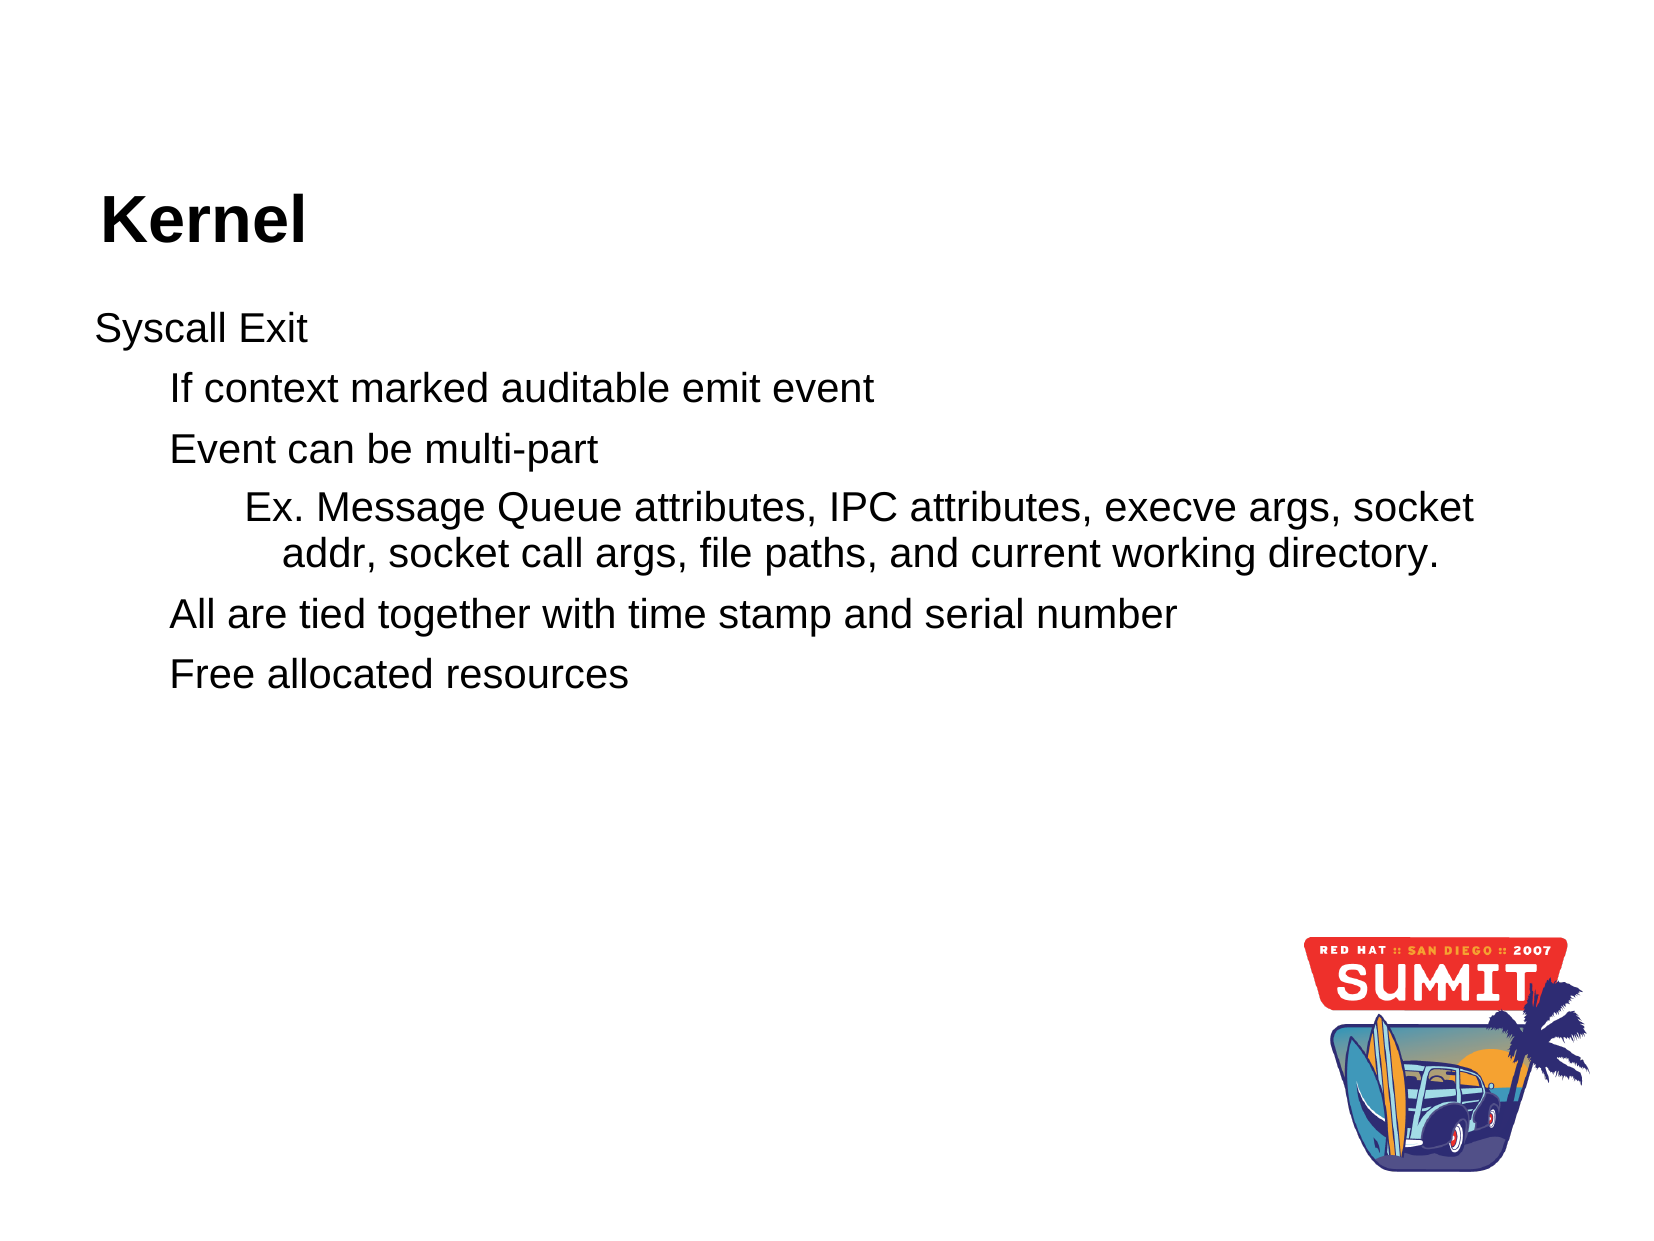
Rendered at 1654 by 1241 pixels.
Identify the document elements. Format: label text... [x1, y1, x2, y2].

title Kernel [100, 164, 1506, 275]
picture [1500, 937, 1590, 1172]
list Syscall Exit If context marked auditable emit event Event can be multi-part Ex. Message Queue attributes, IPC attributes, execve args, socket addr, socket call args, file paths, and current working directory. All are tied together with time stamp and serial number Free allocated resources [94, 304, 1500, 1174]
